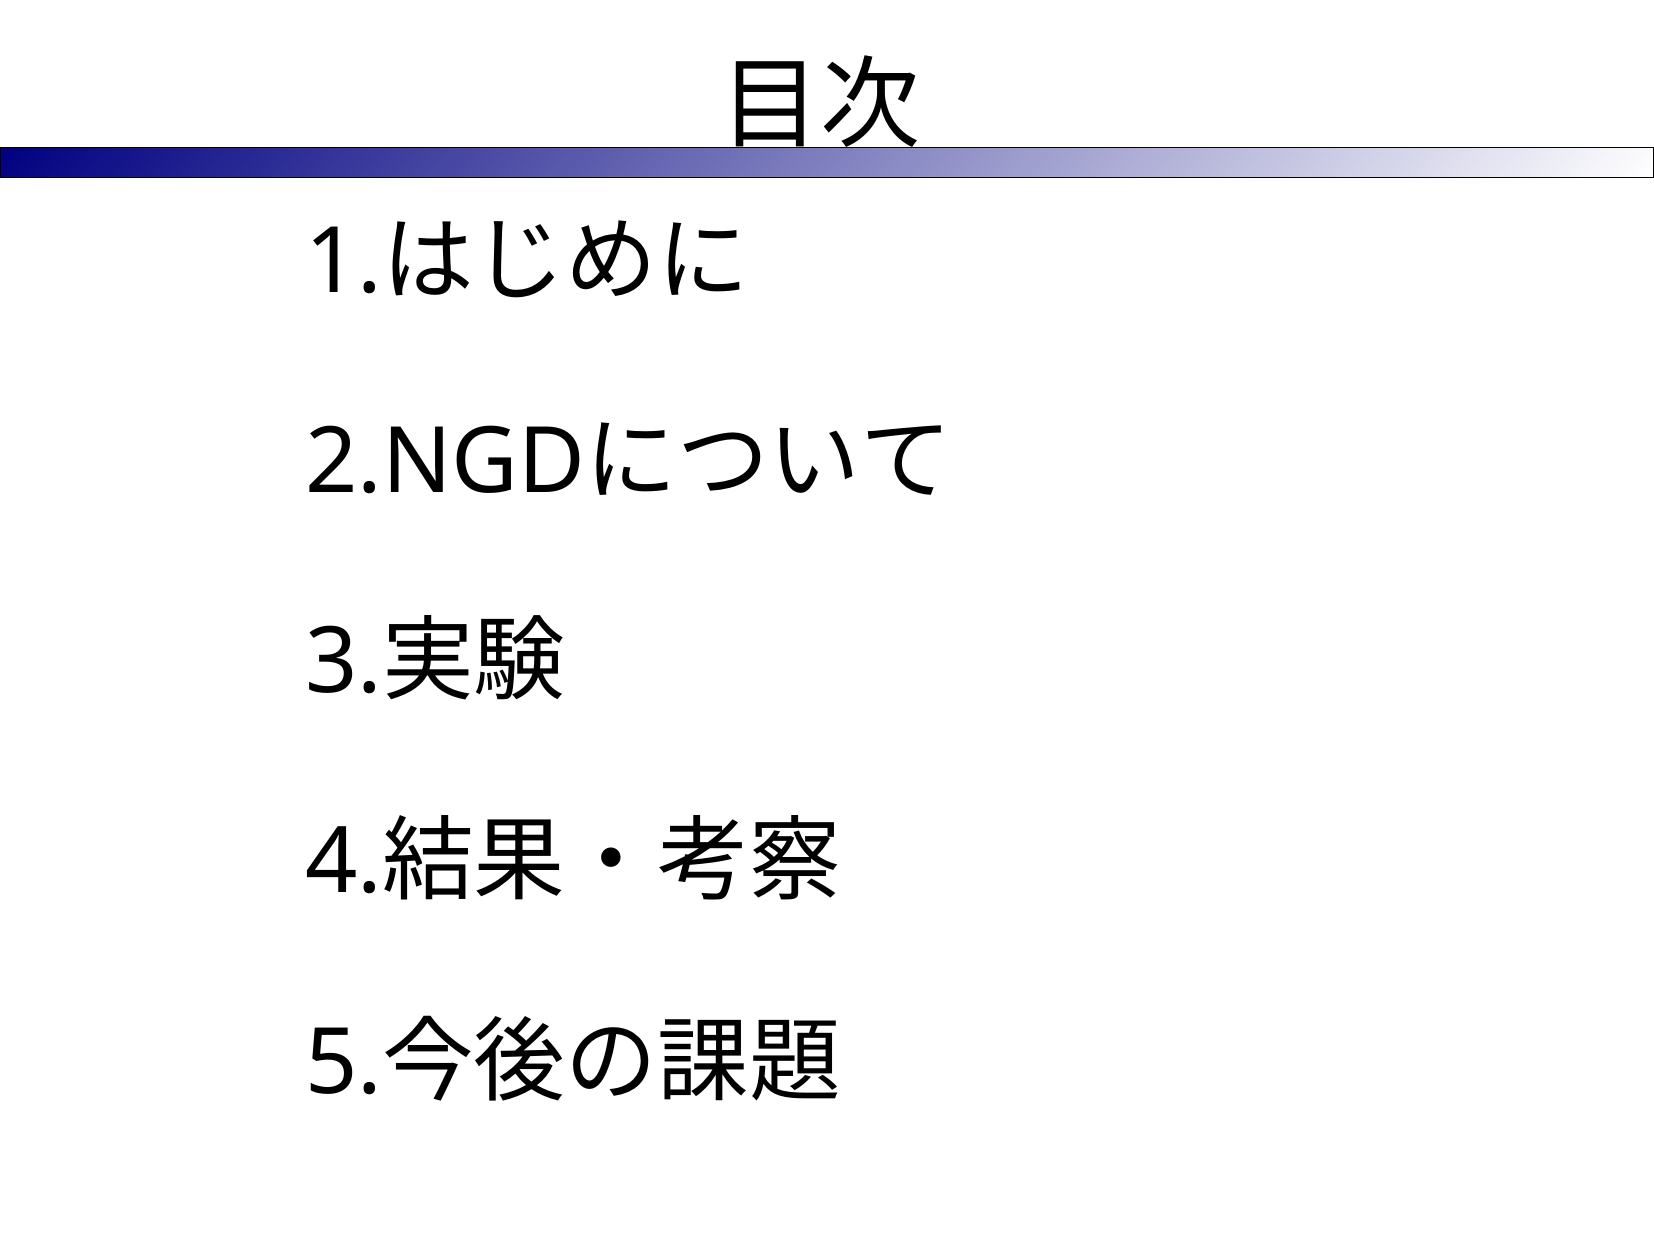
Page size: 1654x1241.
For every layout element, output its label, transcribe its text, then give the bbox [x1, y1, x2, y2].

text_box 1.はじめに 2.NGDについて 3.実験 4.結果・考察 5.今後の課題 [305, 264, 1123, 975]
title 目次 [76, 29, 1565, 147]
text_box [0, 147, 1654, 178]
